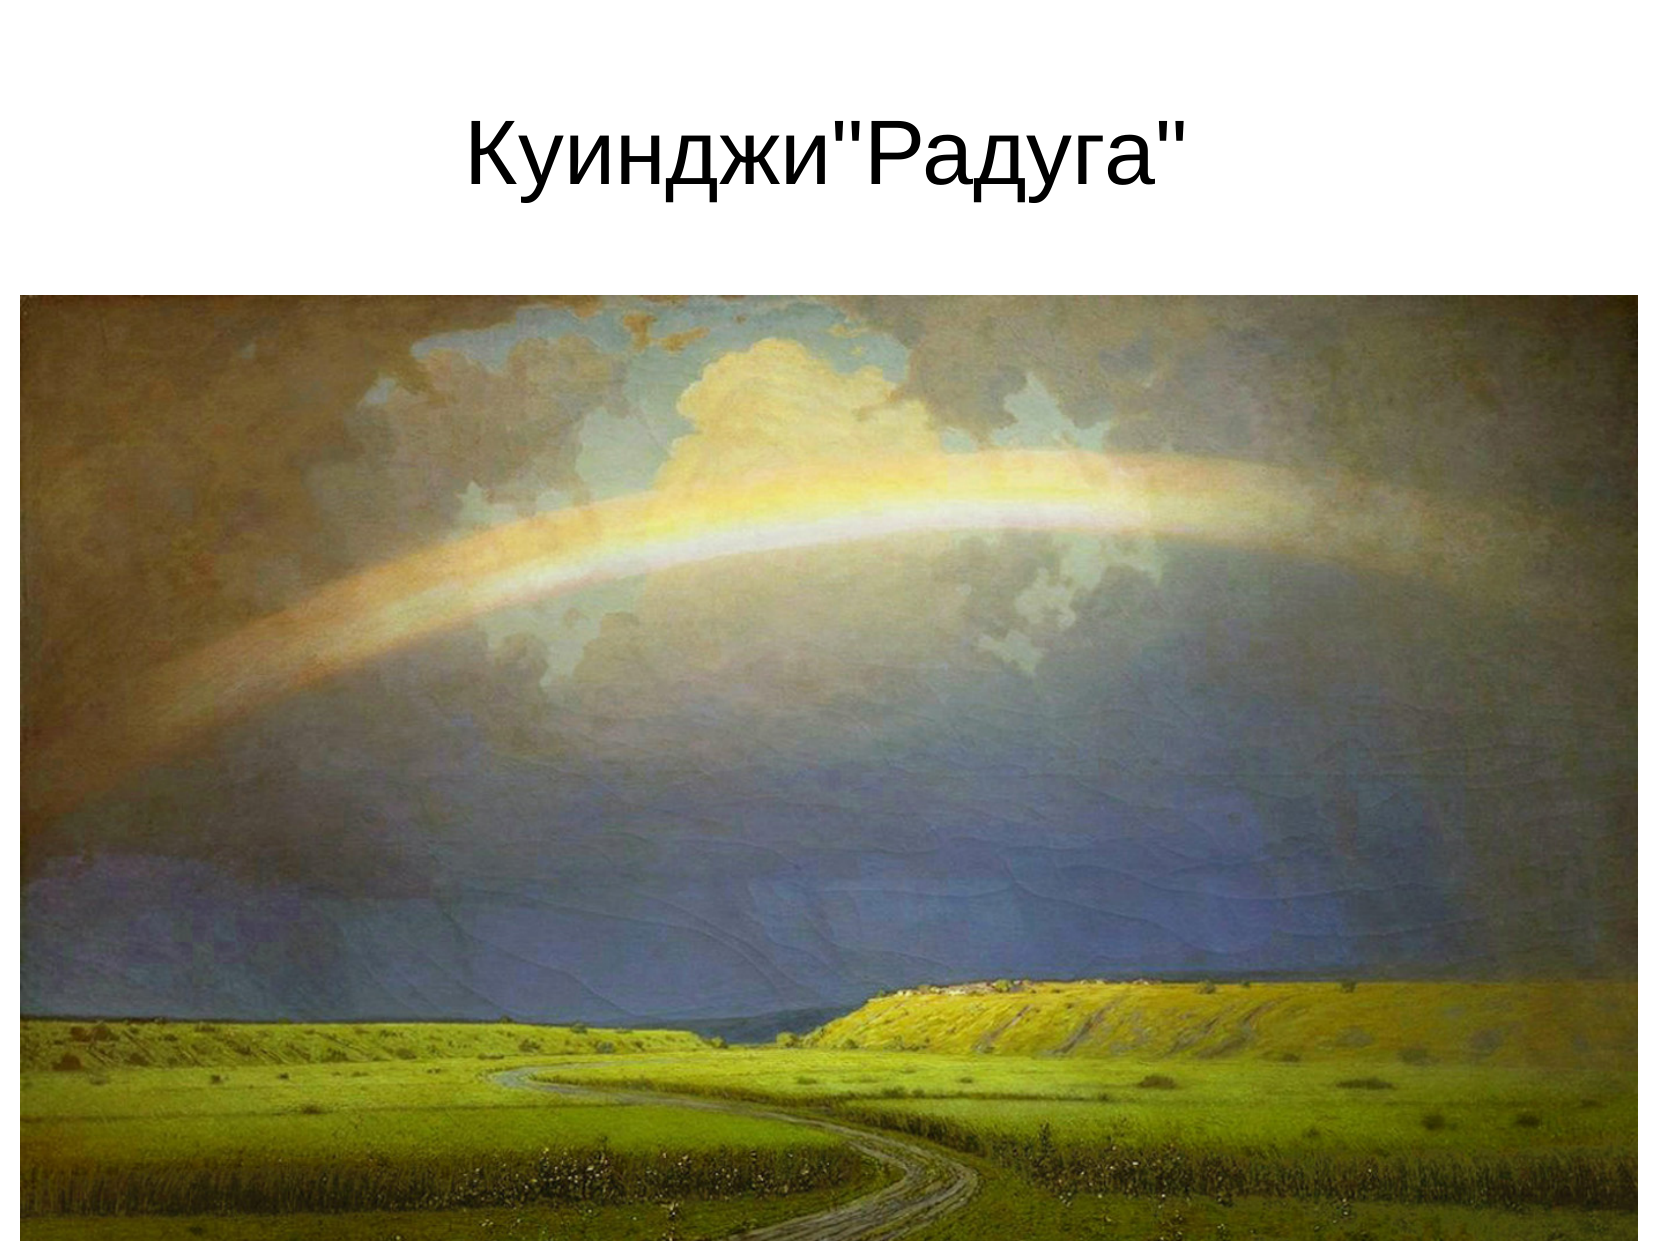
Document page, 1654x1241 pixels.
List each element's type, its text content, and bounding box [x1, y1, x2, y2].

title Куинджи"Радуга" [82, 49, 1571, 257]
picture [20, 295, 1638, 1241]
